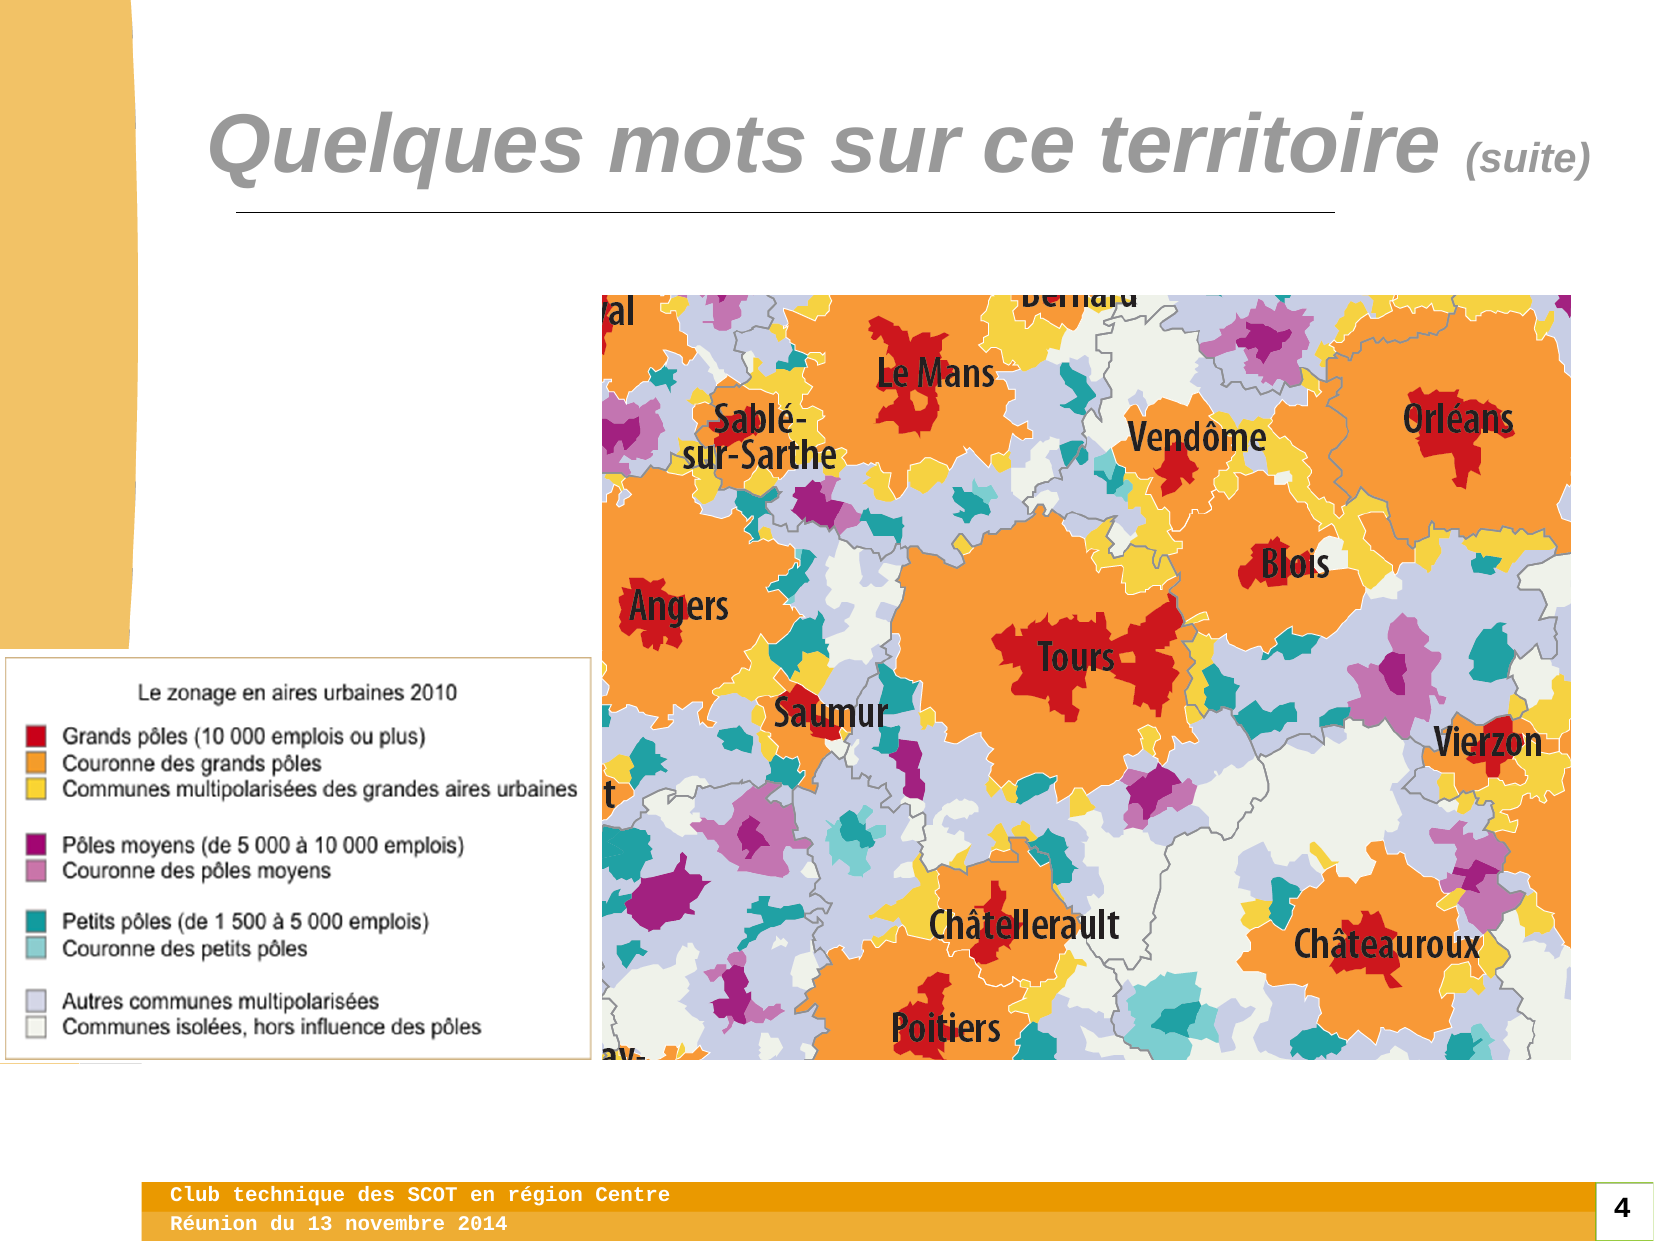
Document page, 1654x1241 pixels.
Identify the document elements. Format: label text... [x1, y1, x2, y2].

list [236, 236, 1418, 649]
picture [0, 0, 1654, 1241]
title Quelques mots sur ce territoire (suite) [206, 69, 1595, 218]
list [236, 739, 1418, 1064]
text_box [265, 295, 602, 739]
